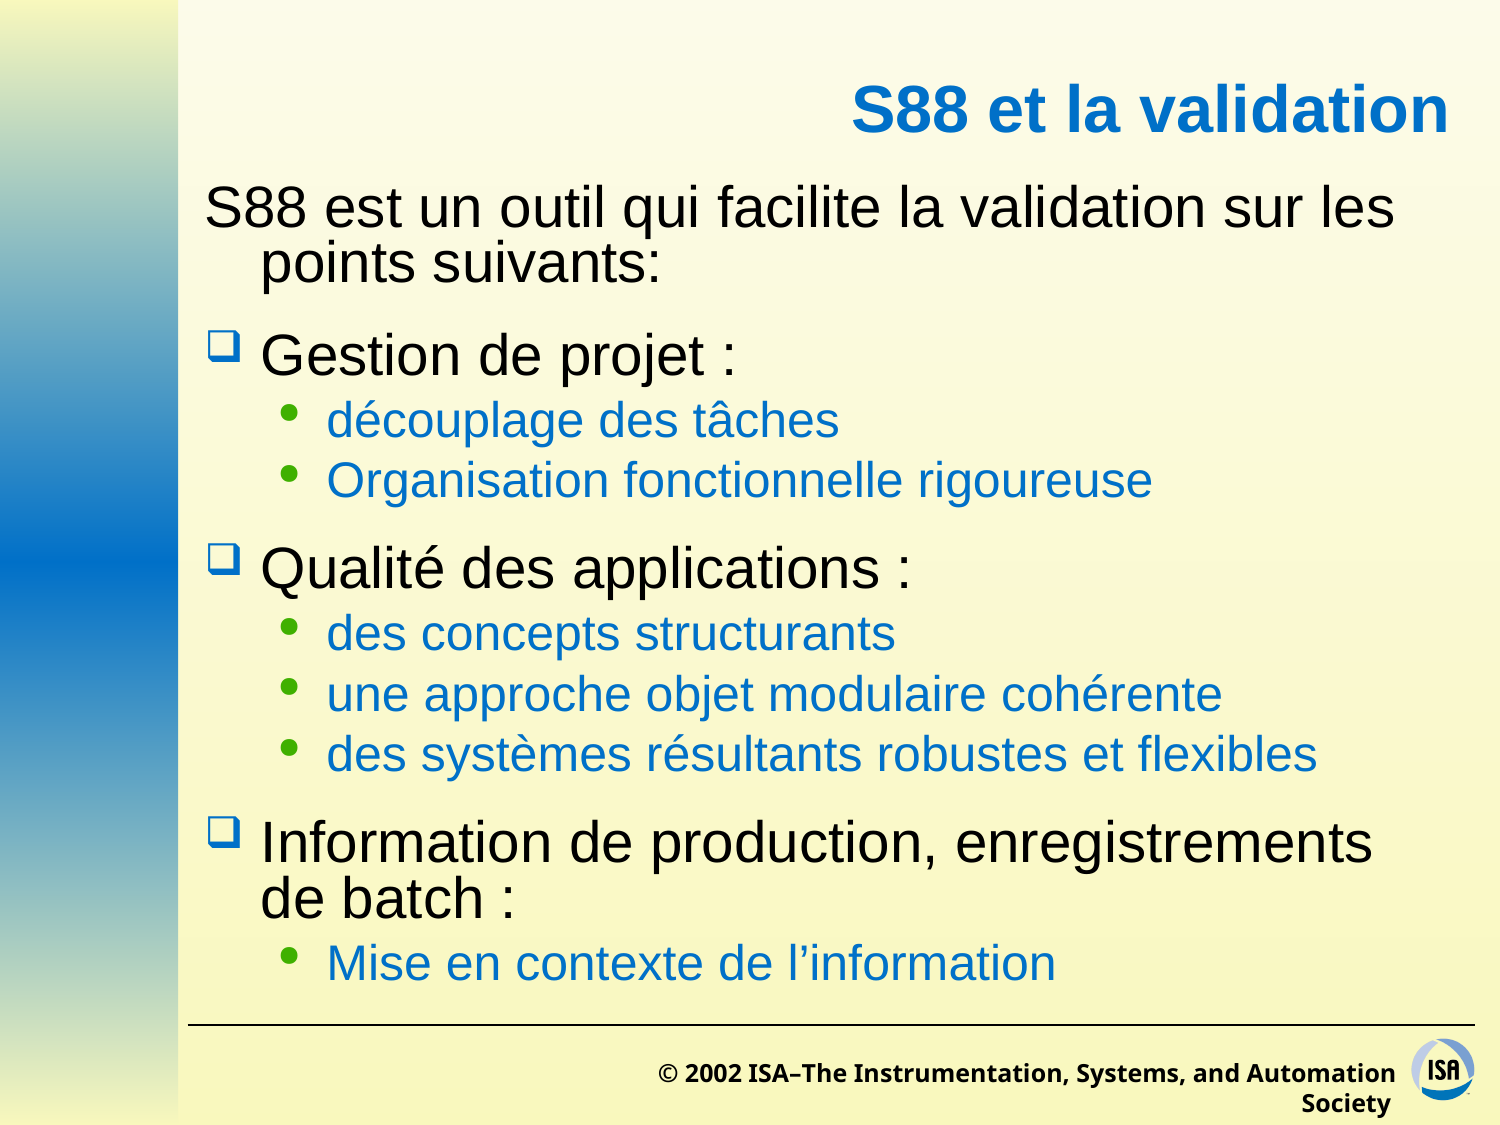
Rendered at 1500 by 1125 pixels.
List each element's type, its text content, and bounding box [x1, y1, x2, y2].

title S88 et la validation [24, 12, 1466, 201]
list S88 est un outil qui facilite la validation sur les points suivants: Gestion de projet : découplage des tâches Organisation fonctionnelle rigoureuse Qualité des applications : des concepts structurants une approche objet modulaire cohérente des systèmes résultants robustes et flexibles Information de production, enregistrements de batch : Mise en contexte de l’information [189, 174, 1468, 1001]
picture [1410, 1037, 1476, 1102]
